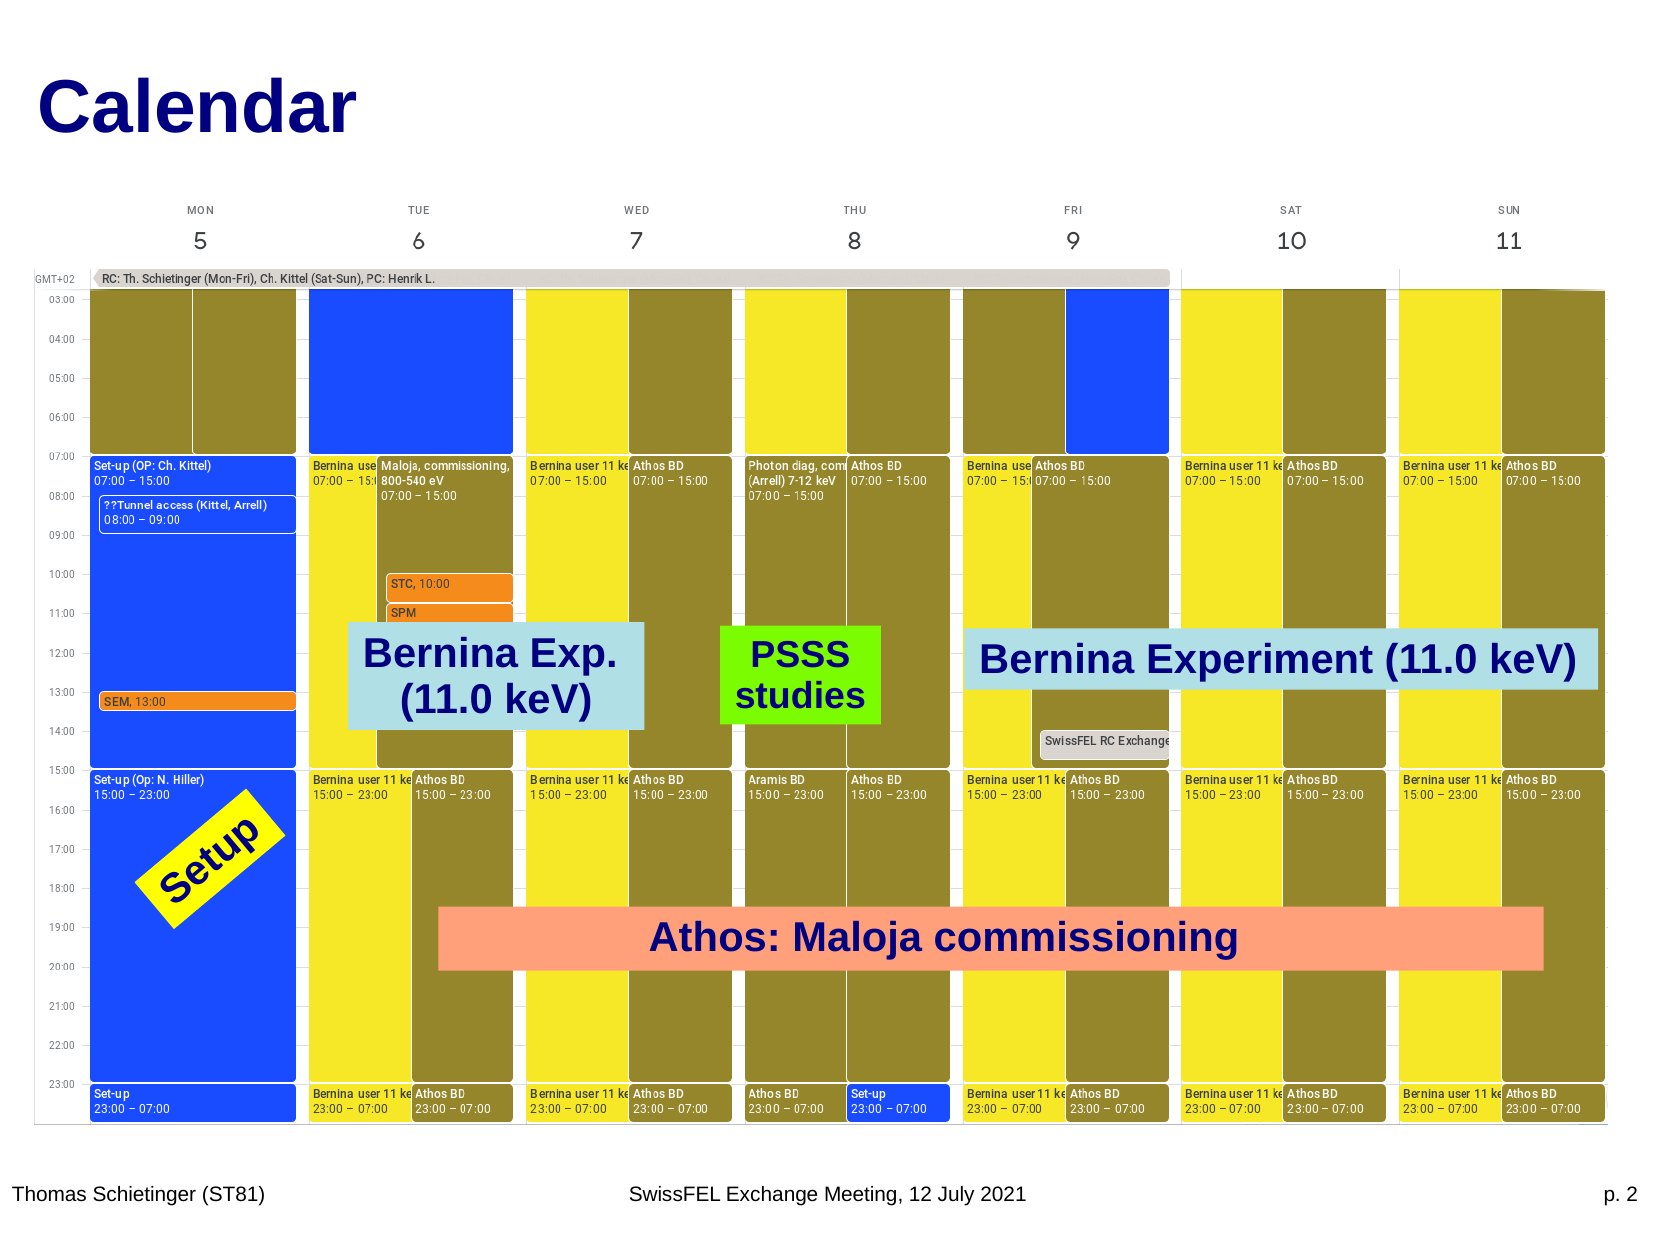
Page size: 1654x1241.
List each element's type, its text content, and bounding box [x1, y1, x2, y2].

text_box Setup [134, 788, 286, 930]
title Calendar [37, 37, 1276, 176]
text_box Athos: Maloja commissioning [438, 906, 1544, 971]
picture [34, 194, 1608, 1125]
text_box Bernina Experiment (11.0 keV) [964, 628, 1599, 690]
text_box Bernina Exp. (11.0 keV) [348, 622, 645, 730]
text_box PSSS studies [720, 625, 881, 725]
